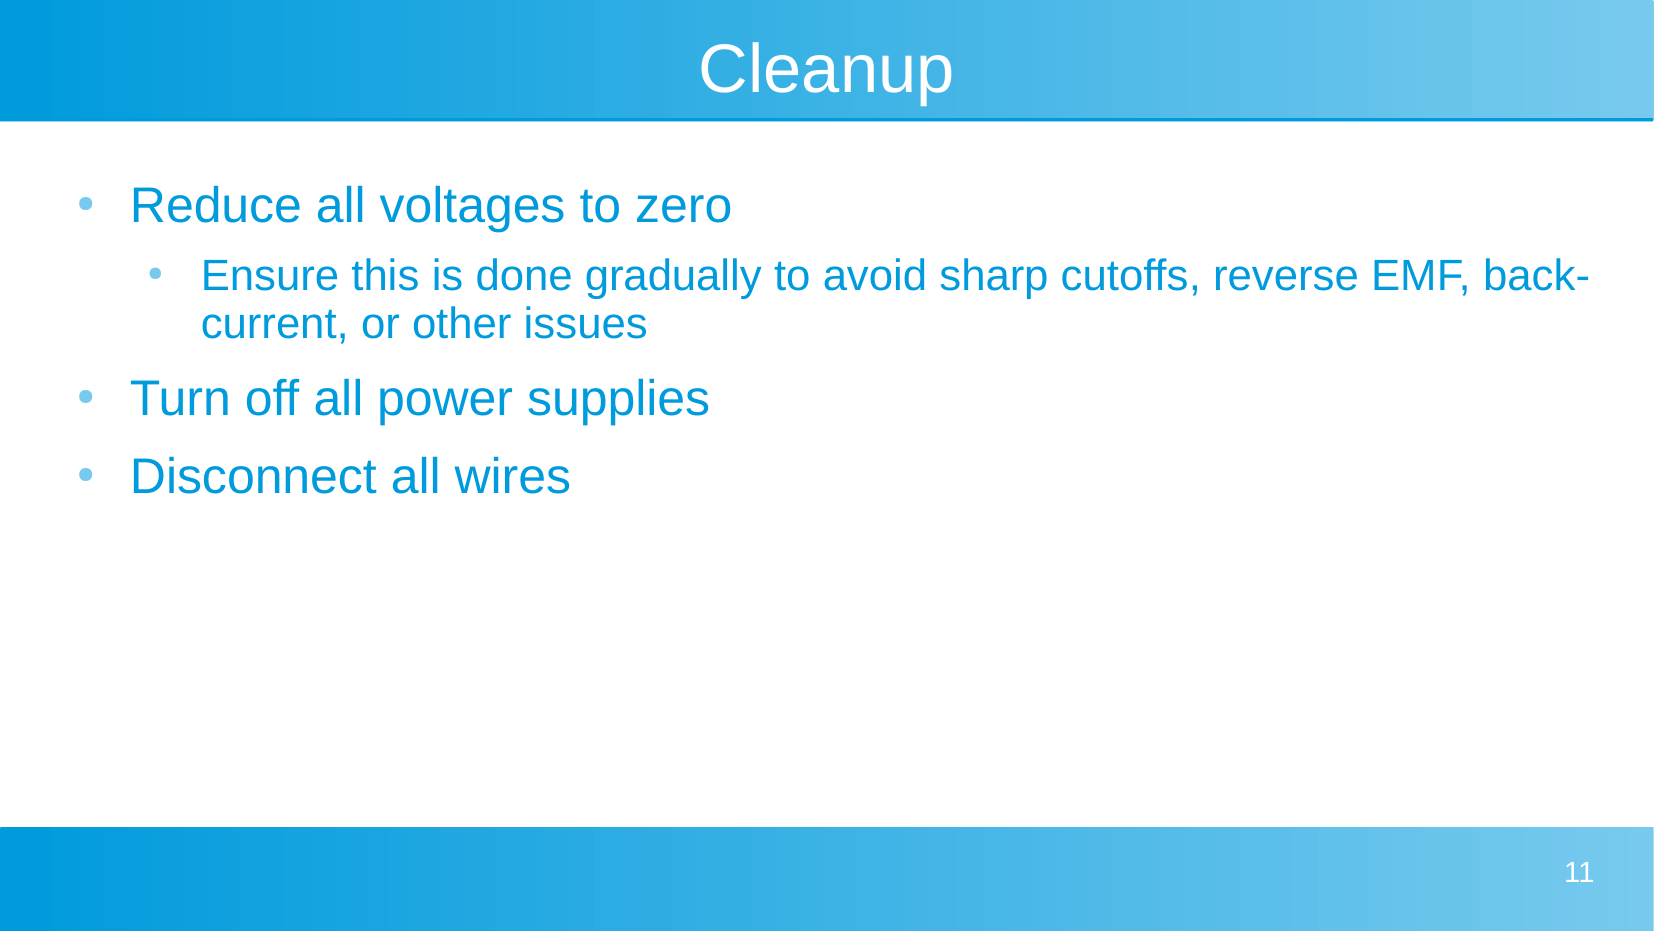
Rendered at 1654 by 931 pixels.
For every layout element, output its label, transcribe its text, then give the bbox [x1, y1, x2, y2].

list Reduce all voltages to zero Ensure this is done gradually to avoid sharp cutoffs, reverse EMF, back-current, or other issues Turn off all power supplies Disconnect all wires [59, 177, 1595, 768]
title Cleanup [59, 29, 1595, 108]
